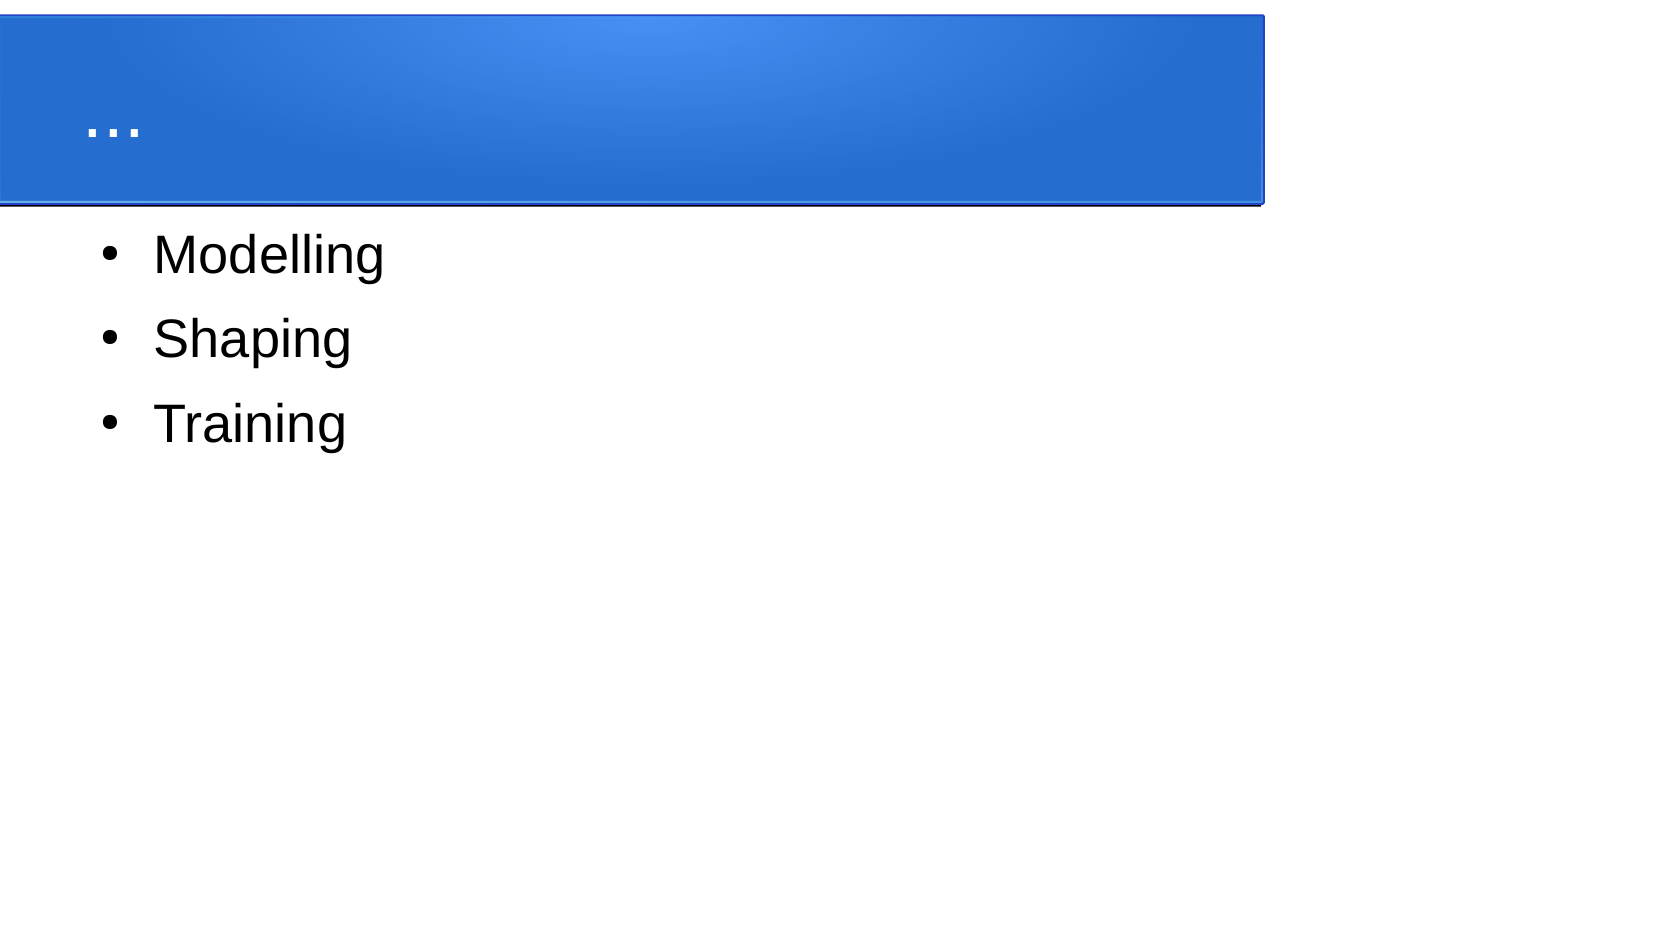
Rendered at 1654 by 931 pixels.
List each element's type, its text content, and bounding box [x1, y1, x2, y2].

title ... [82, 35, 1235, 189]
list Modelling Shaping Training [82, 224, 809, 764]
